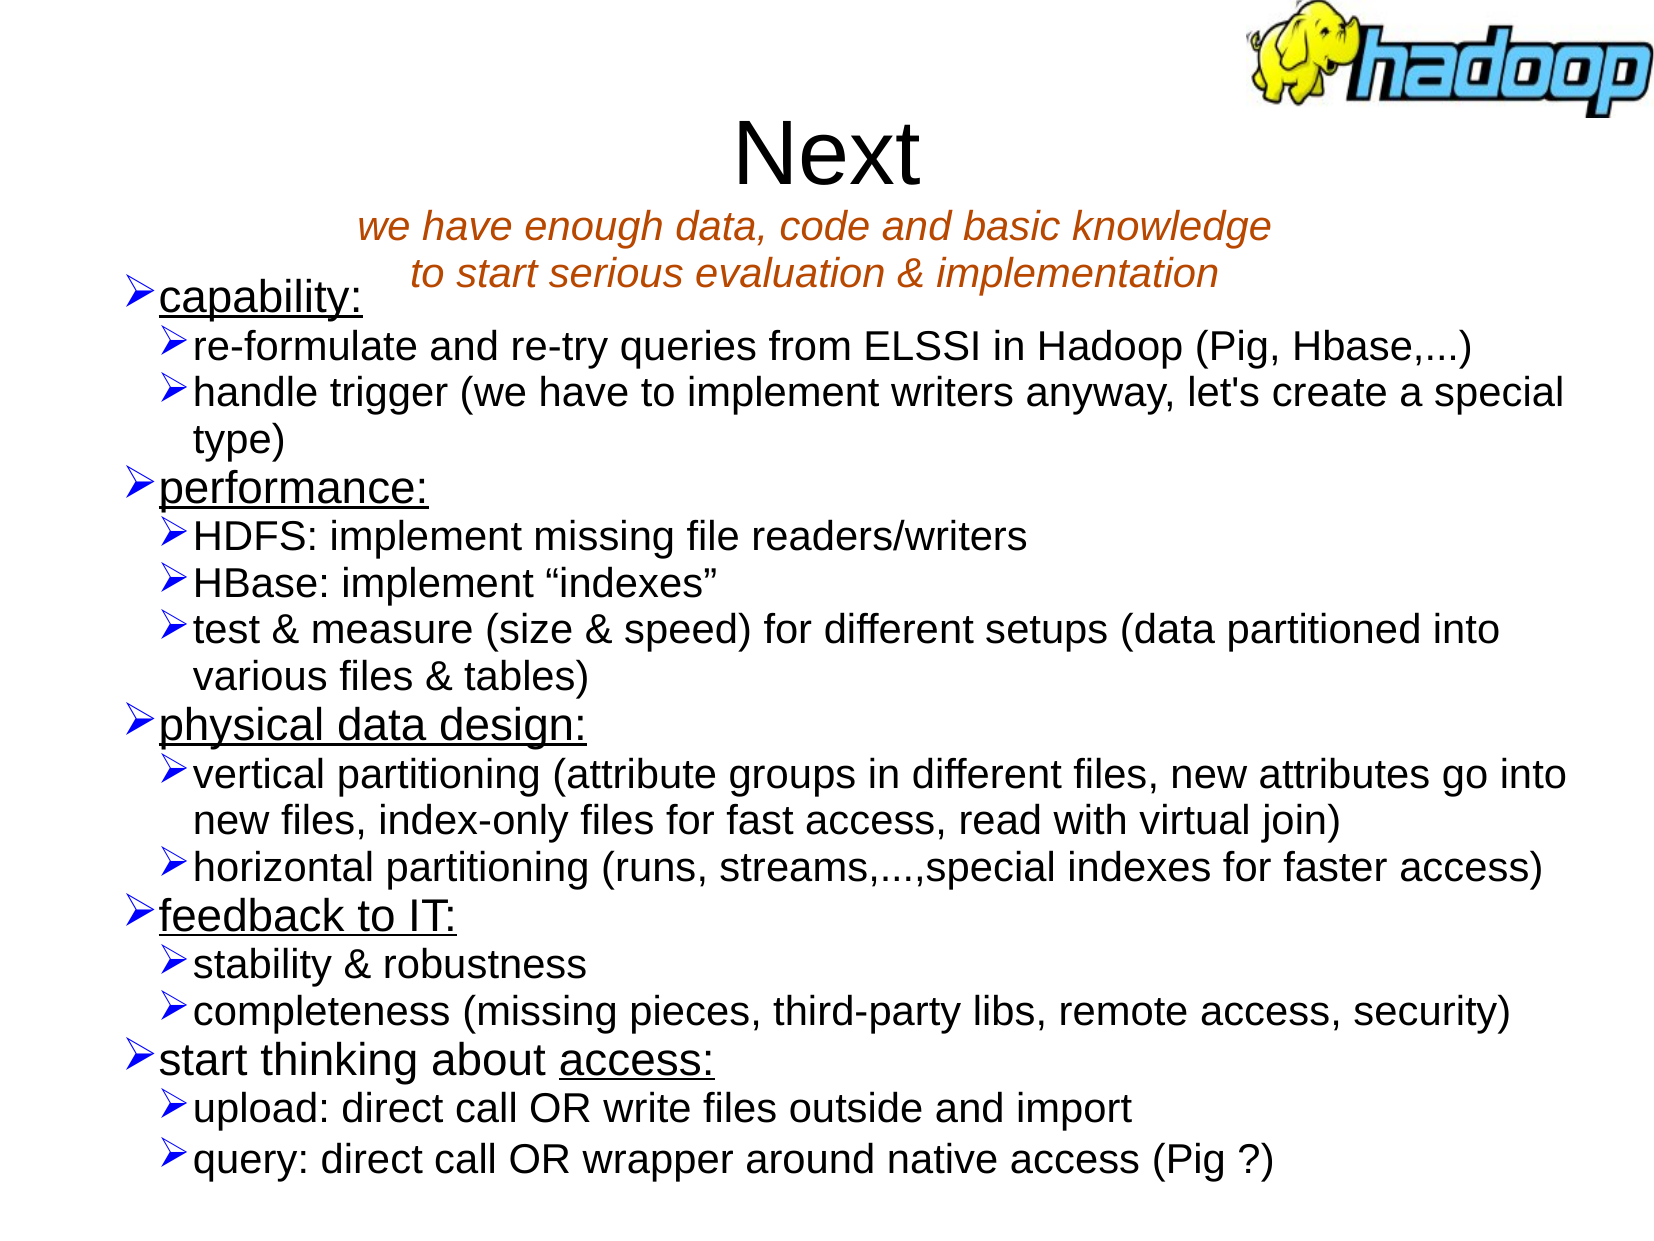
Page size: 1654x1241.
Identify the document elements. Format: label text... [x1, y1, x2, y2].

title Next [82, 49, 1571, 257]
picture [1246, 0, 1654, 118]
subtitle capability: re-formulate and re-try queries from ELSSI in Hadoop (Pig, Hbase,...) handle trigger (we have to implement writers anyway, let's create a special type) performance: HDFS: implement missing file readers/writers HBase: implement “indexes” test & measure (size & speed) for different setups (data partitioned into various files & tables) physical data design: vertical partitioning (attribute groups in different files, new attributes go into new files, index-only files for fast access, read with virtual join) horizontal partitioning (runs, streams,...,special indexes for faster access) feedback to IT: stability & robustness completeness (missing pieces, third-party libs, remote access, security) start thinking about access: upload: direct call OR write files outside and import query: direct call OR wrapper around native access (Pig ?) [122, 271, 1578, 1183]
text_box we have enough data, code and basic knowledge to start serious evaluation & implementation [342, 195, 1287, 304]
